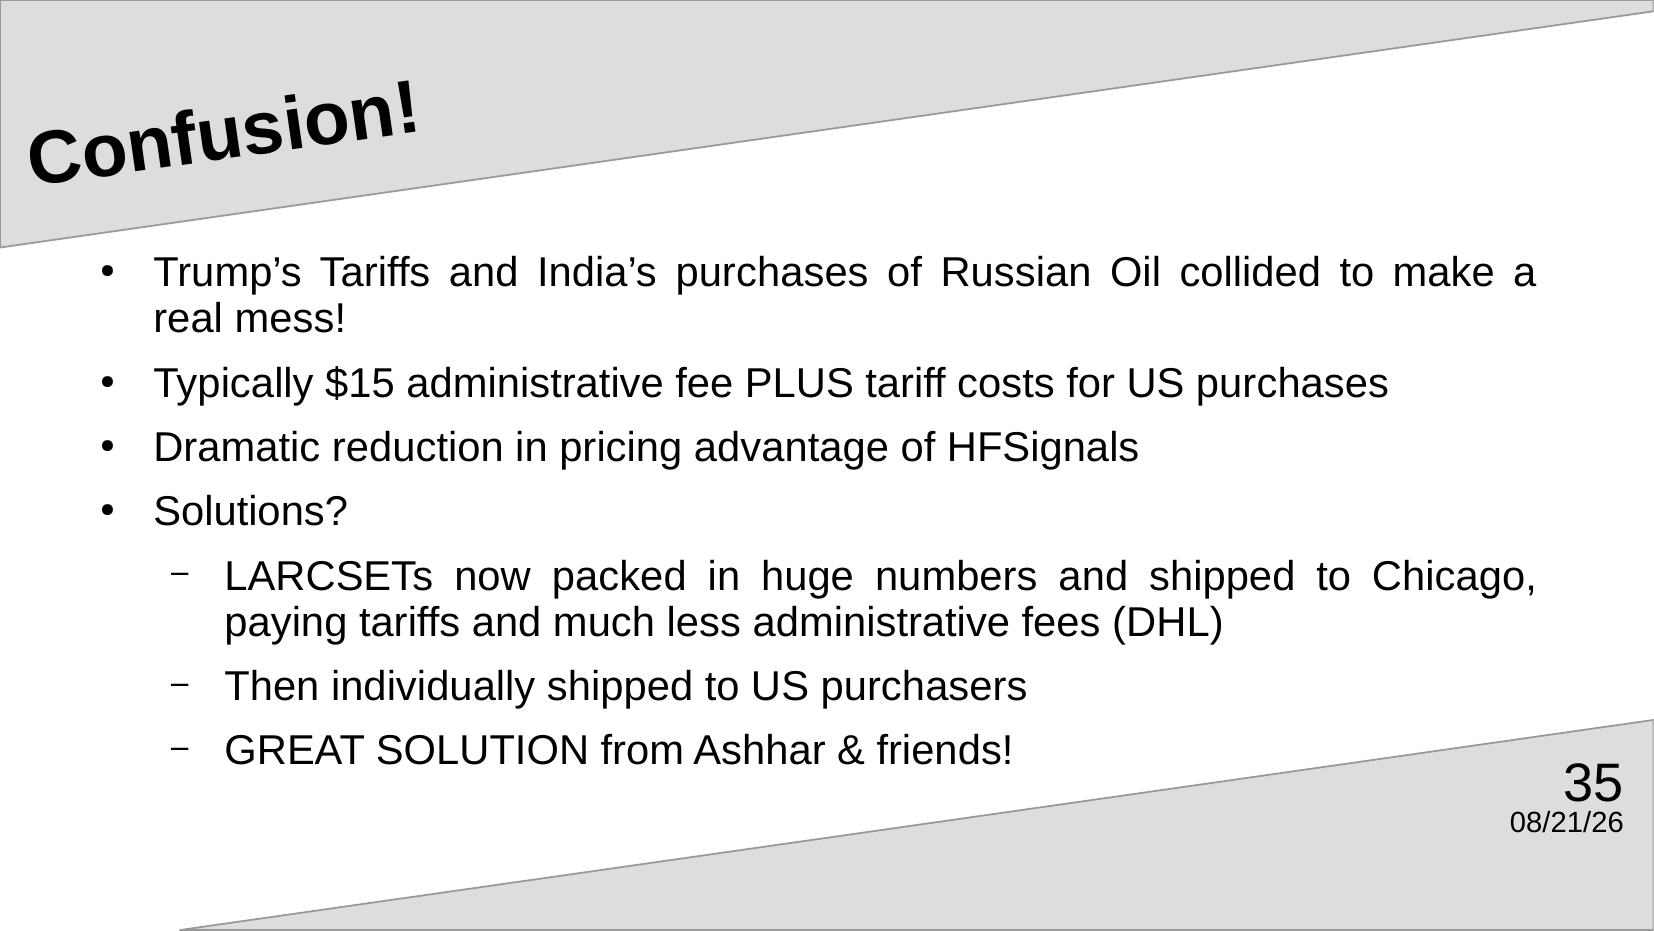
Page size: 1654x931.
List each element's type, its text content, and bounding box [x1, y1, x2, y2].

title Confusion! [16, 0, 1501, 239]
list Trump’s Tariffs and India’s purchases of Russian Oil collided to make a real mess! Typically $15 administrative fee PLUS tariff costs for US purchases Dramatic reduction in pricing advantage of HFSignals Solutions? LARCSETs now packed in huge numbers and shipped to Chicago, paying tariffs and much less administrative fees (DHL) Then individually shipped to US purchasers GREAT SOLUTION from Ashhar & friends! [82, 248, 1538, 789]
